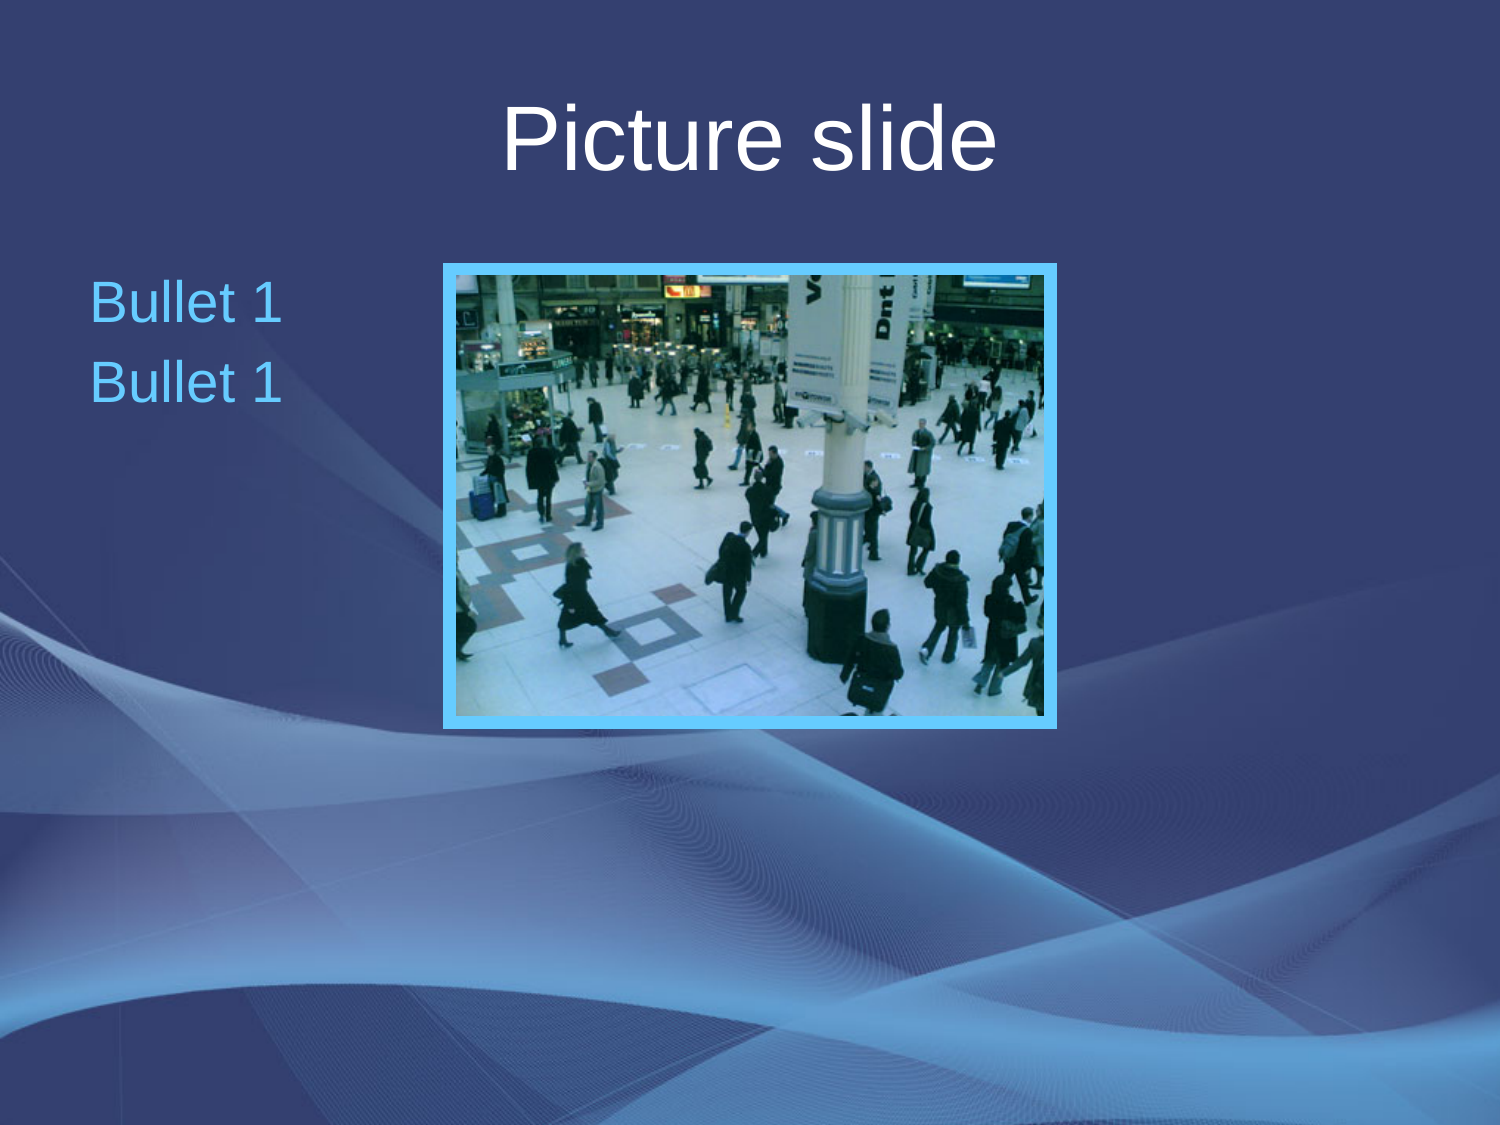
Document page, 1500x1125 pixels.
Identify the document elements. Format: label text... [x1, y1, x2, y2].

title Picture slide [75, 45, 1426, 233]
picture [0, 0, 1500, 1125]
list Bullet 1 Bullet 1 [74, 262, 737, 870]
